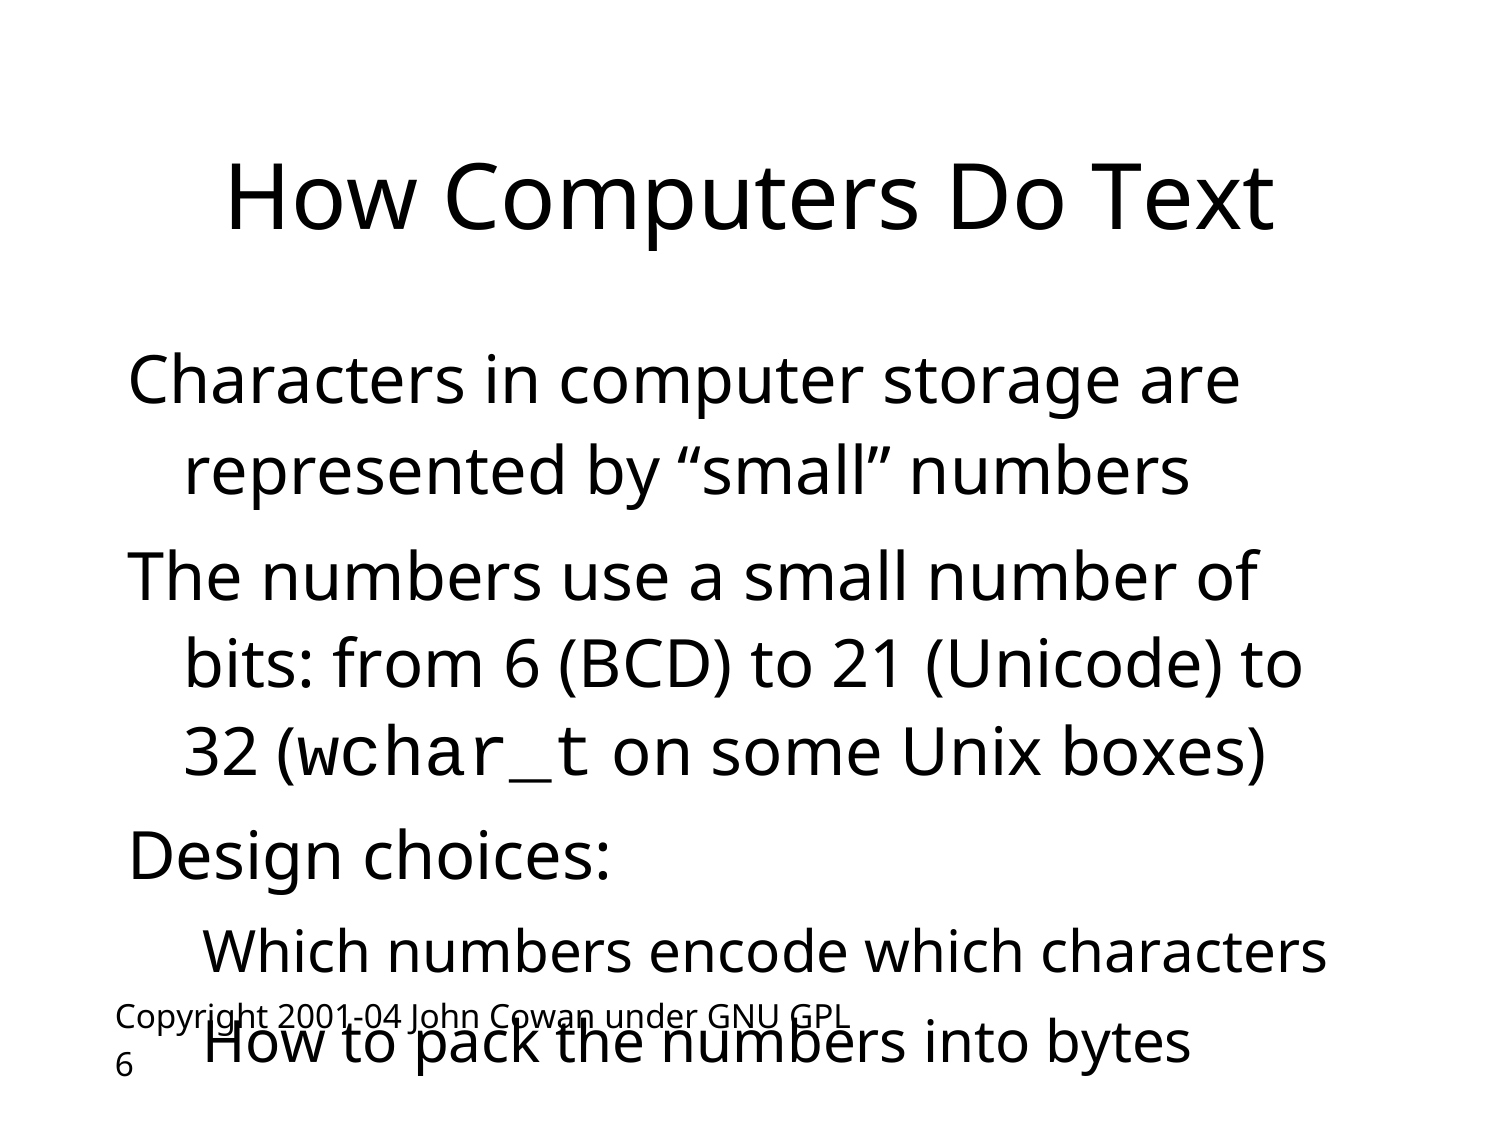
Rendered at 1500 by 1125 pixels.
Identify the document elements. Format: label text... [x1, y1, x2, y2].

list Characters in computer storage are represented by “small” numbers The numbers use a small number of bits: from 6 (BCD) to 21 (Unicode) to 32 (wchar_t on some Unix boxes) Design choices: Which numbers encode which characters How to pack the numbers into bytes [112, 324, 1388, 1000]
title How Computers Do Text [112, 99, 1388, 288]
